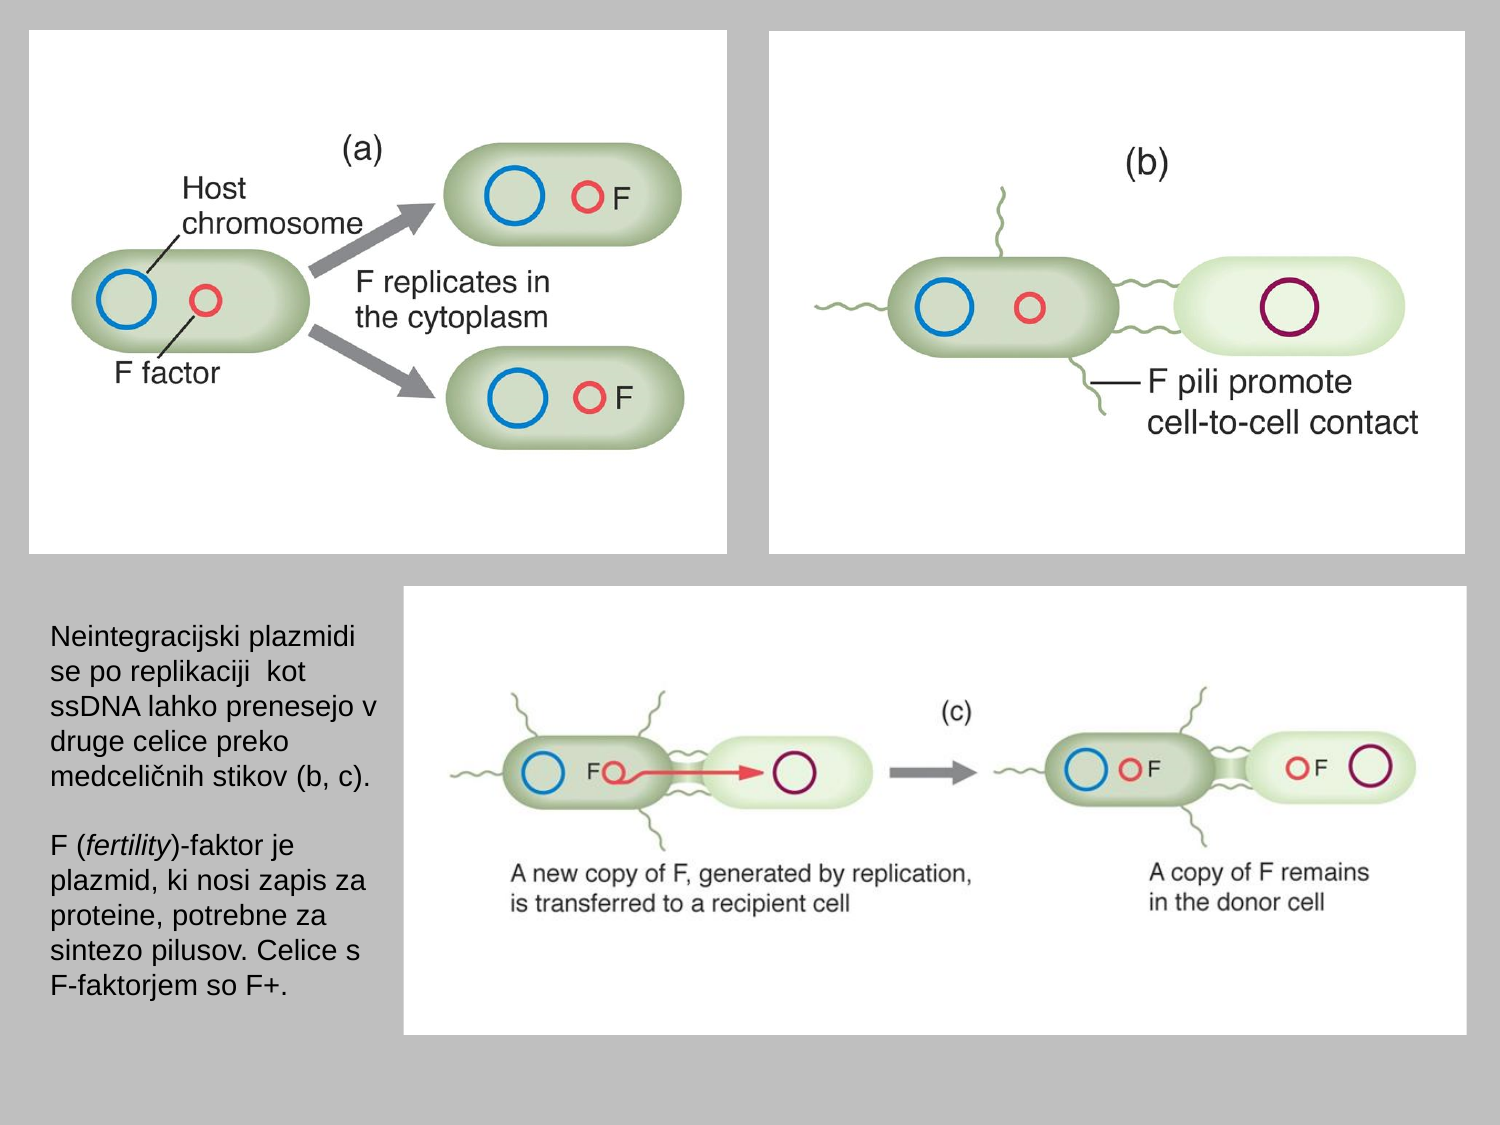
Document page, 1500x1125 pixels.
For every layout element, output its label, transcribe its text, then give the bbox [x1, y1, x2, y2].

picture [29, 30, 727, 554]
picture [403, 586, 1467, 1035]
text_box Neintegracijski plazmidi se po replikaciji kot ssDNA lahko prenesejo v druge celice preko medceličnih stikov (b, c). F (fertility)-faktor je plazmid, ki nosi zapis za proteine, potrebne za sintezo pilusov. Celice s F-faktorjem so F+. [35, 609, 403, 1009]
picture [769, 31, 1465, 554]
